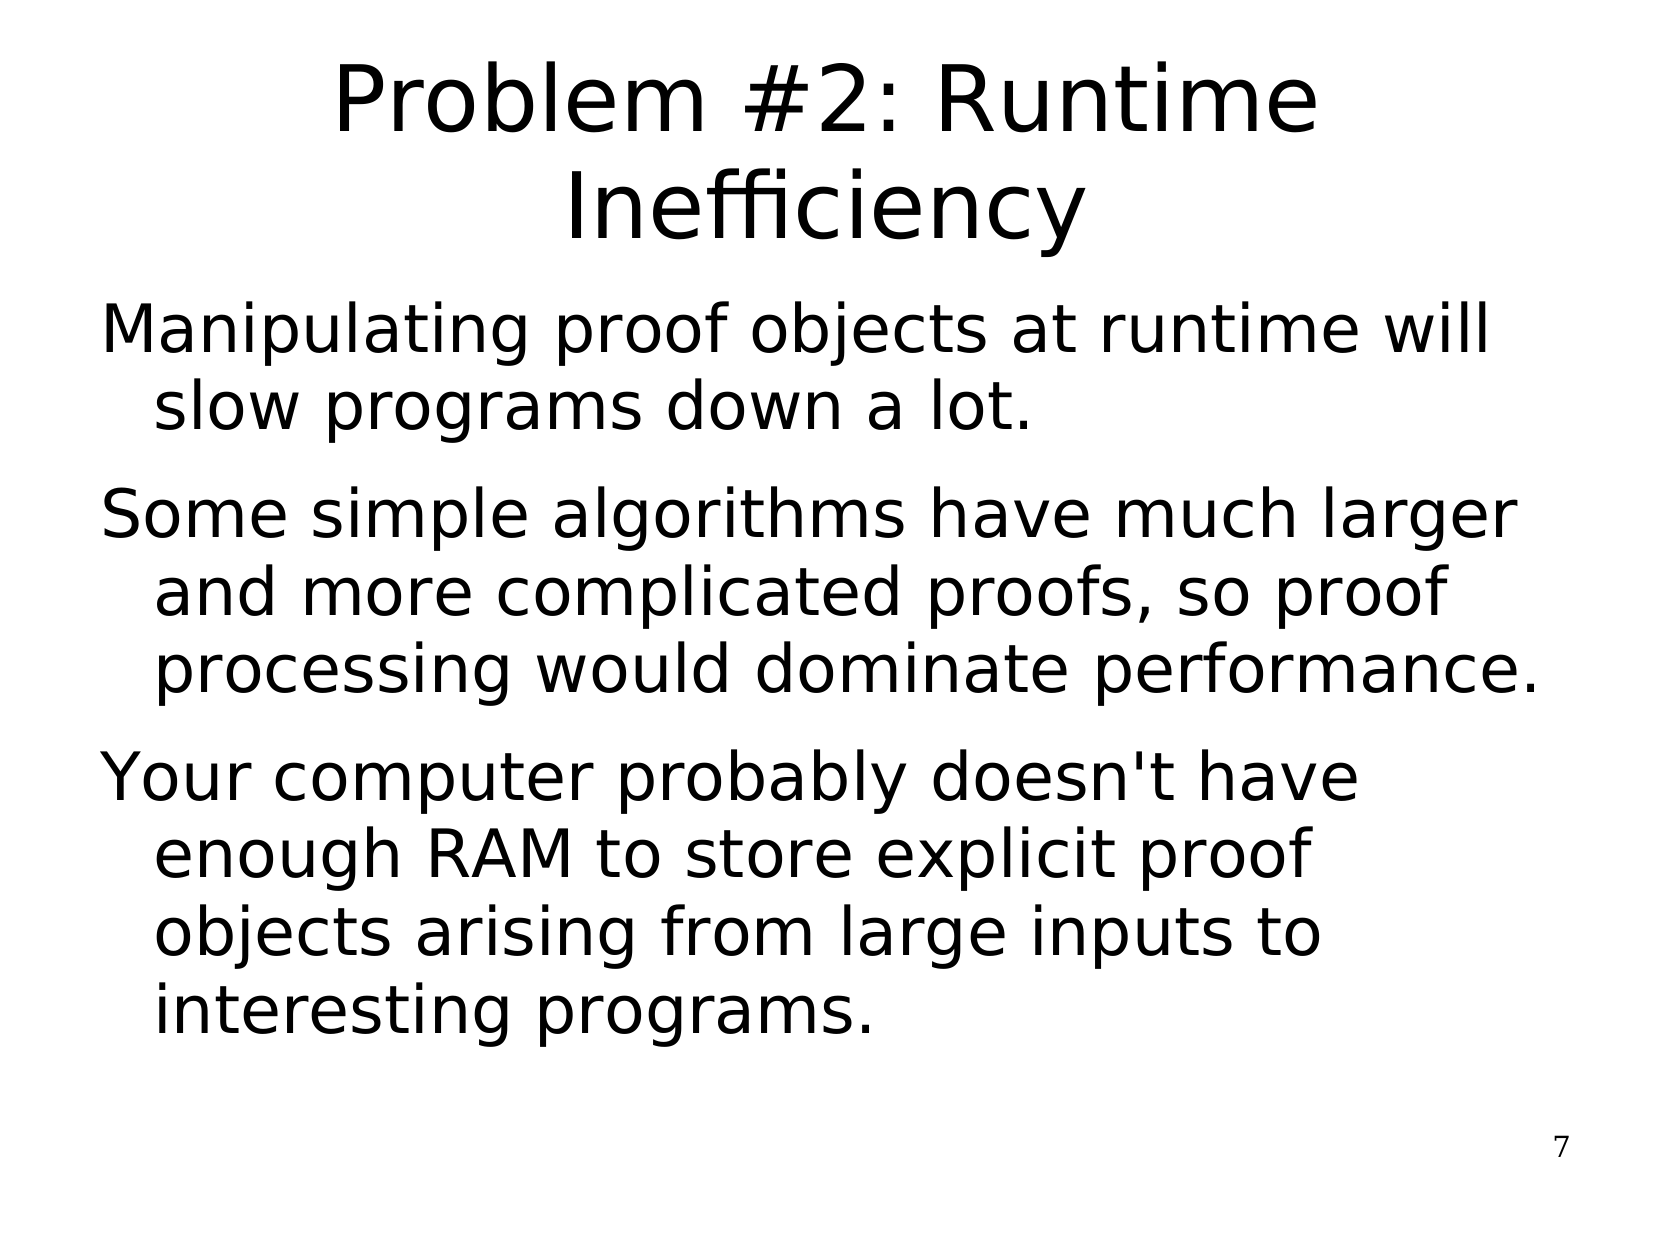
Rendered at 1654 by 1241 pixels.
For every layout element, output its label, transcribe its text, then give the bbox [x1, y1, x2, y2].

list Manipulating proof objects at runtime will slow programs down a lot. Some simple algorithms have much larger and more complicated proofs, so proof processing would dominate performance. Your computer probably doesn't have enough RAM to store explicit proof objects arising from large inputs to interesting programs. [82, 290, 1571, 1128]
title Problem #2: Runtime Inefficiency [82, 45, 1571, 261]
